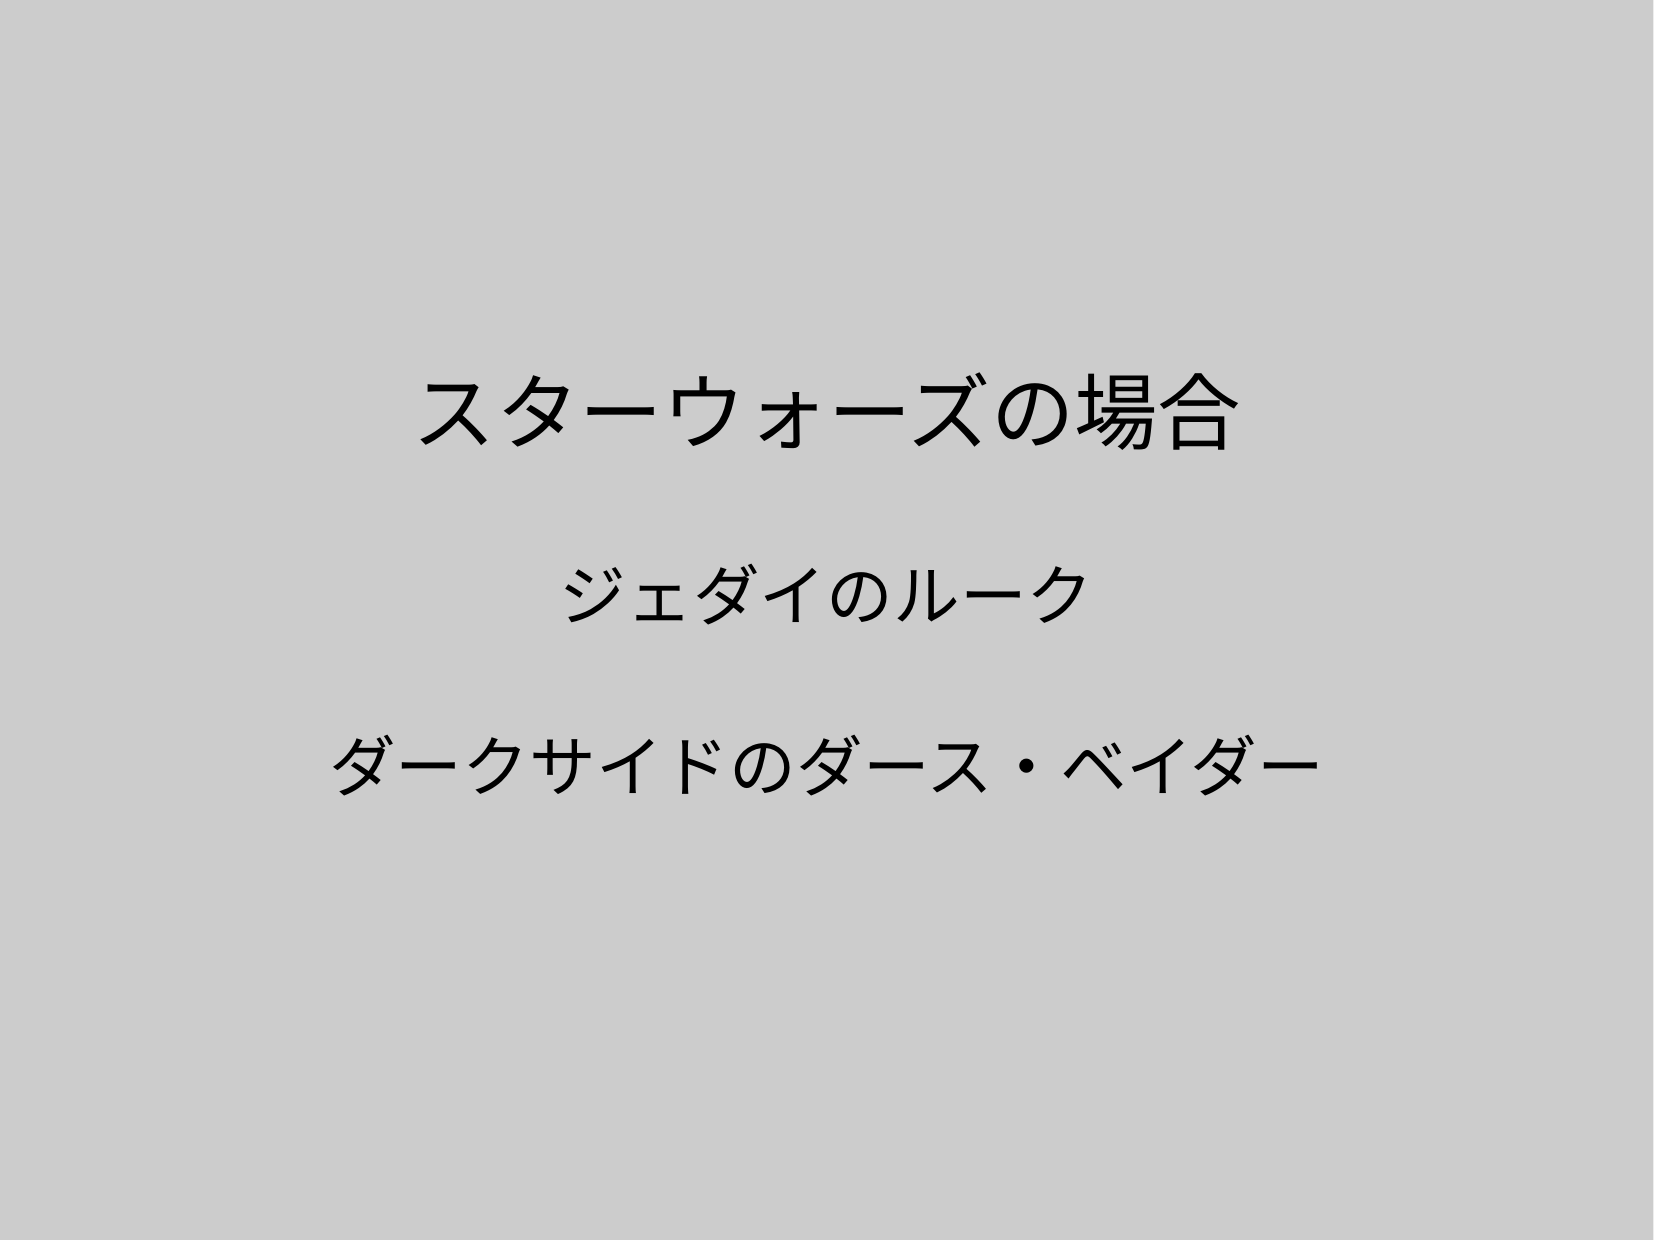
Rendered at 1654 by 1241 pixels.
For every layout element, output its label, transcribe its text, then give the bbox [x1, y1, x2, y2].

subtitle スターウォーズの場合 ジェダイのルーク ダークサイドのダース・ベイダー [82, 56, 1571, 1102]
